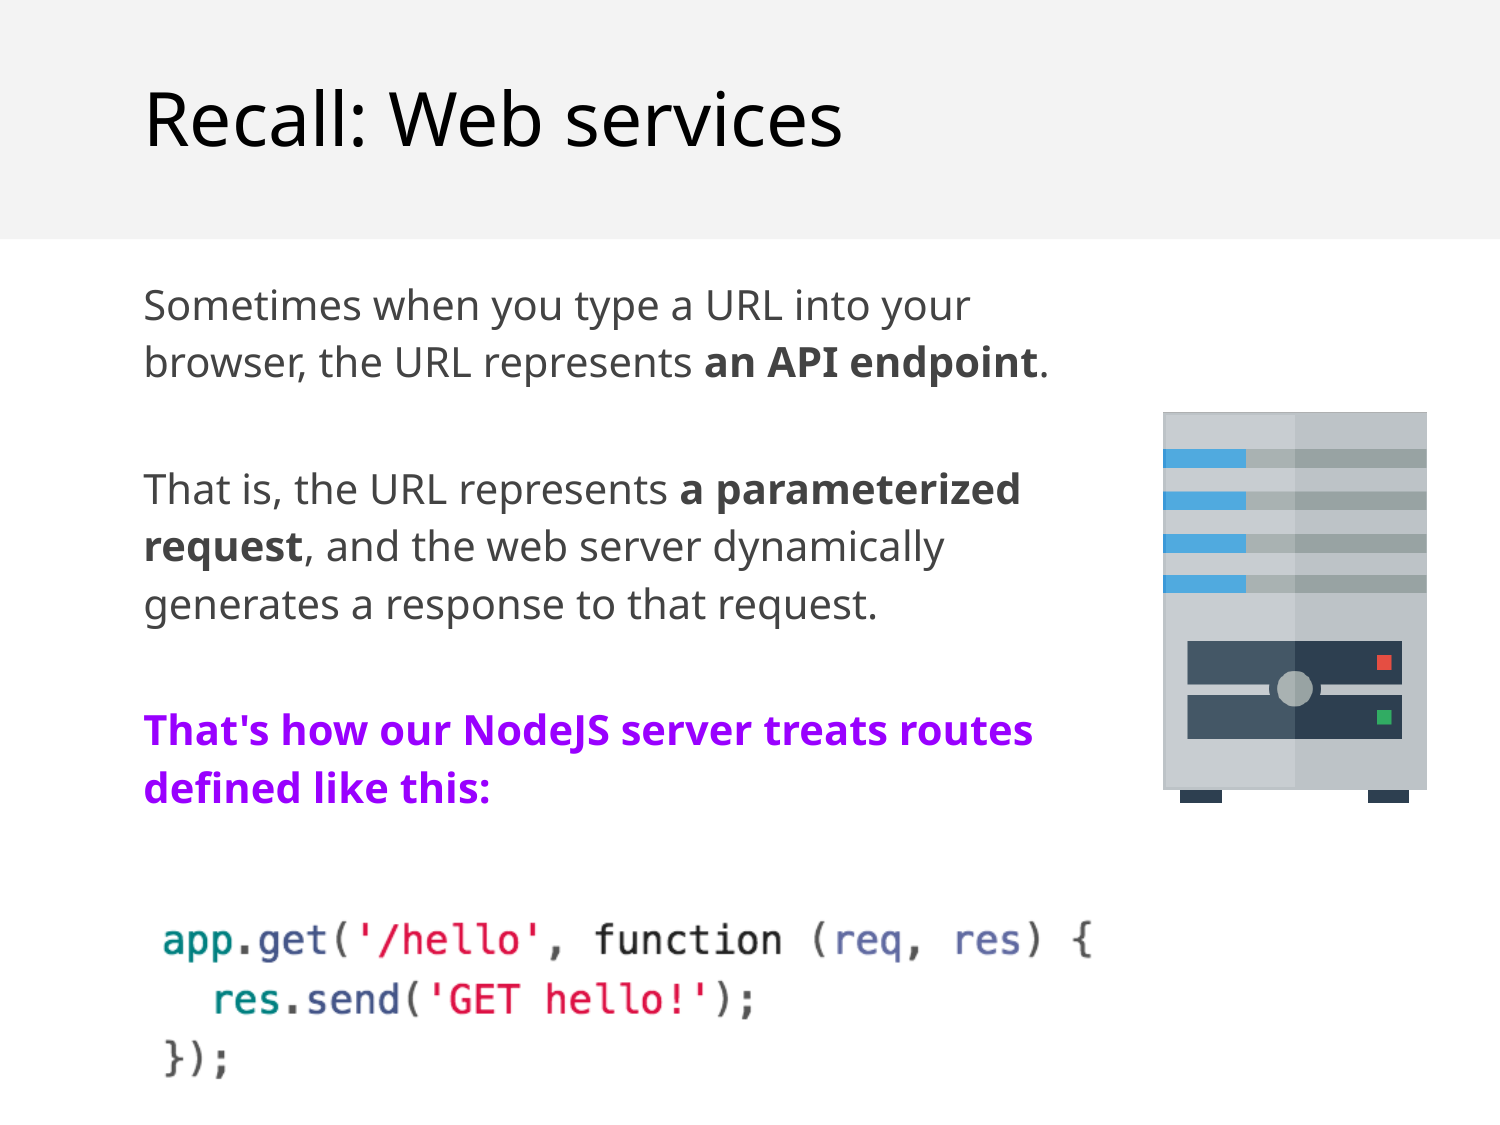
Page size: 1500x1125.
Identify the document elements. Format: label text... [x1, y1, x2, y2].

picture [128, 895, 1175, 1106]
list Sometimes when you type a URL into your browser, the URL represents an API endpoint. That is, the URL represents a parameterized request, and the web server dynamically generates a response to that request. That's how our NodeJS server treats routes defined like this: [128, 255, 1106, 895]
picture [1084, 404, 1500, 821]
title Recall: Web services [128, 56, 1372, 183]
